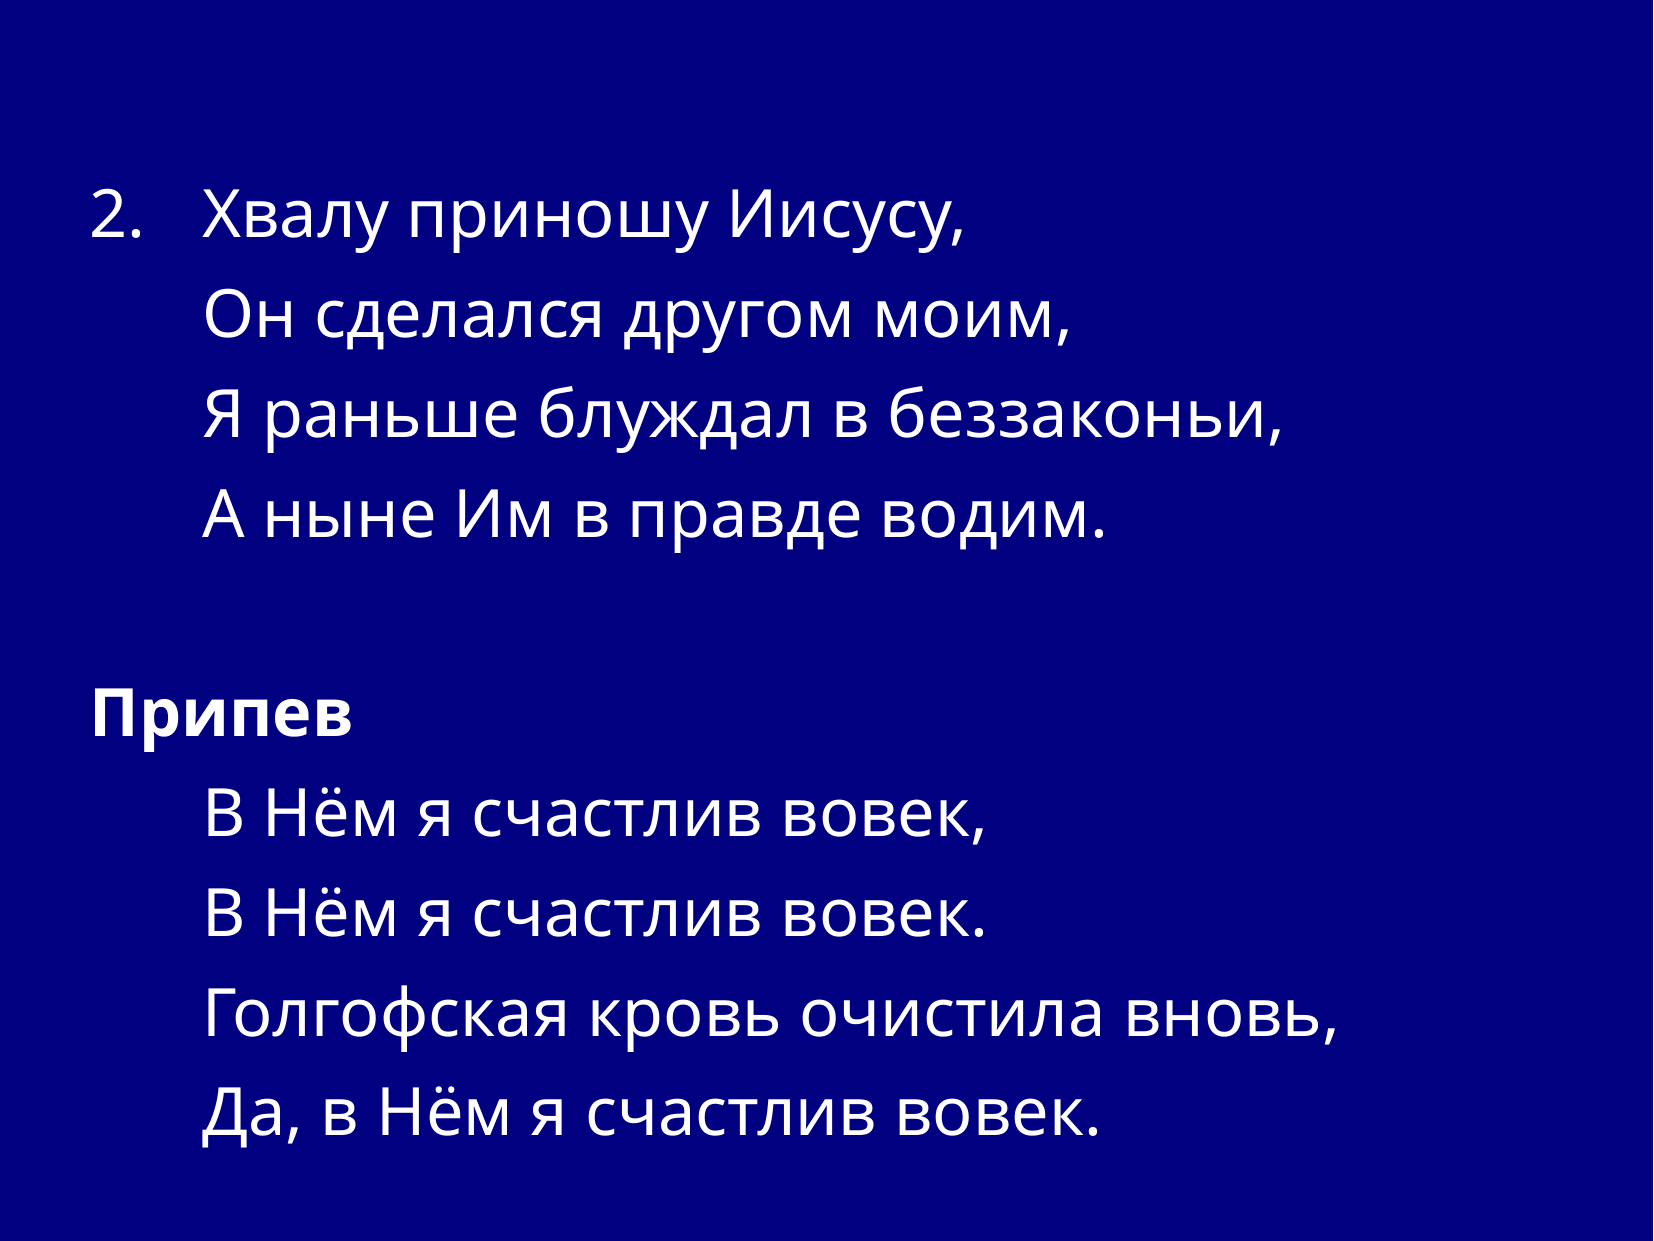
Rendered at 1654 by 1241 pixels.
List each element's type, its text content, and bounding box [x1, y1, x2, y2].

text_box 2. Хвалу приношу Иисусу, Он сделался другом моим, Я раньше блуждал в беззаконьи, А ныне Им в правде водим. Припев В Нём я счастлив вовек, В Нём я счастлив вовек. Голгофская кровь очистила вновь, Да, в Нём я счастлив вовек. [75, 150, 1576, 1163]
